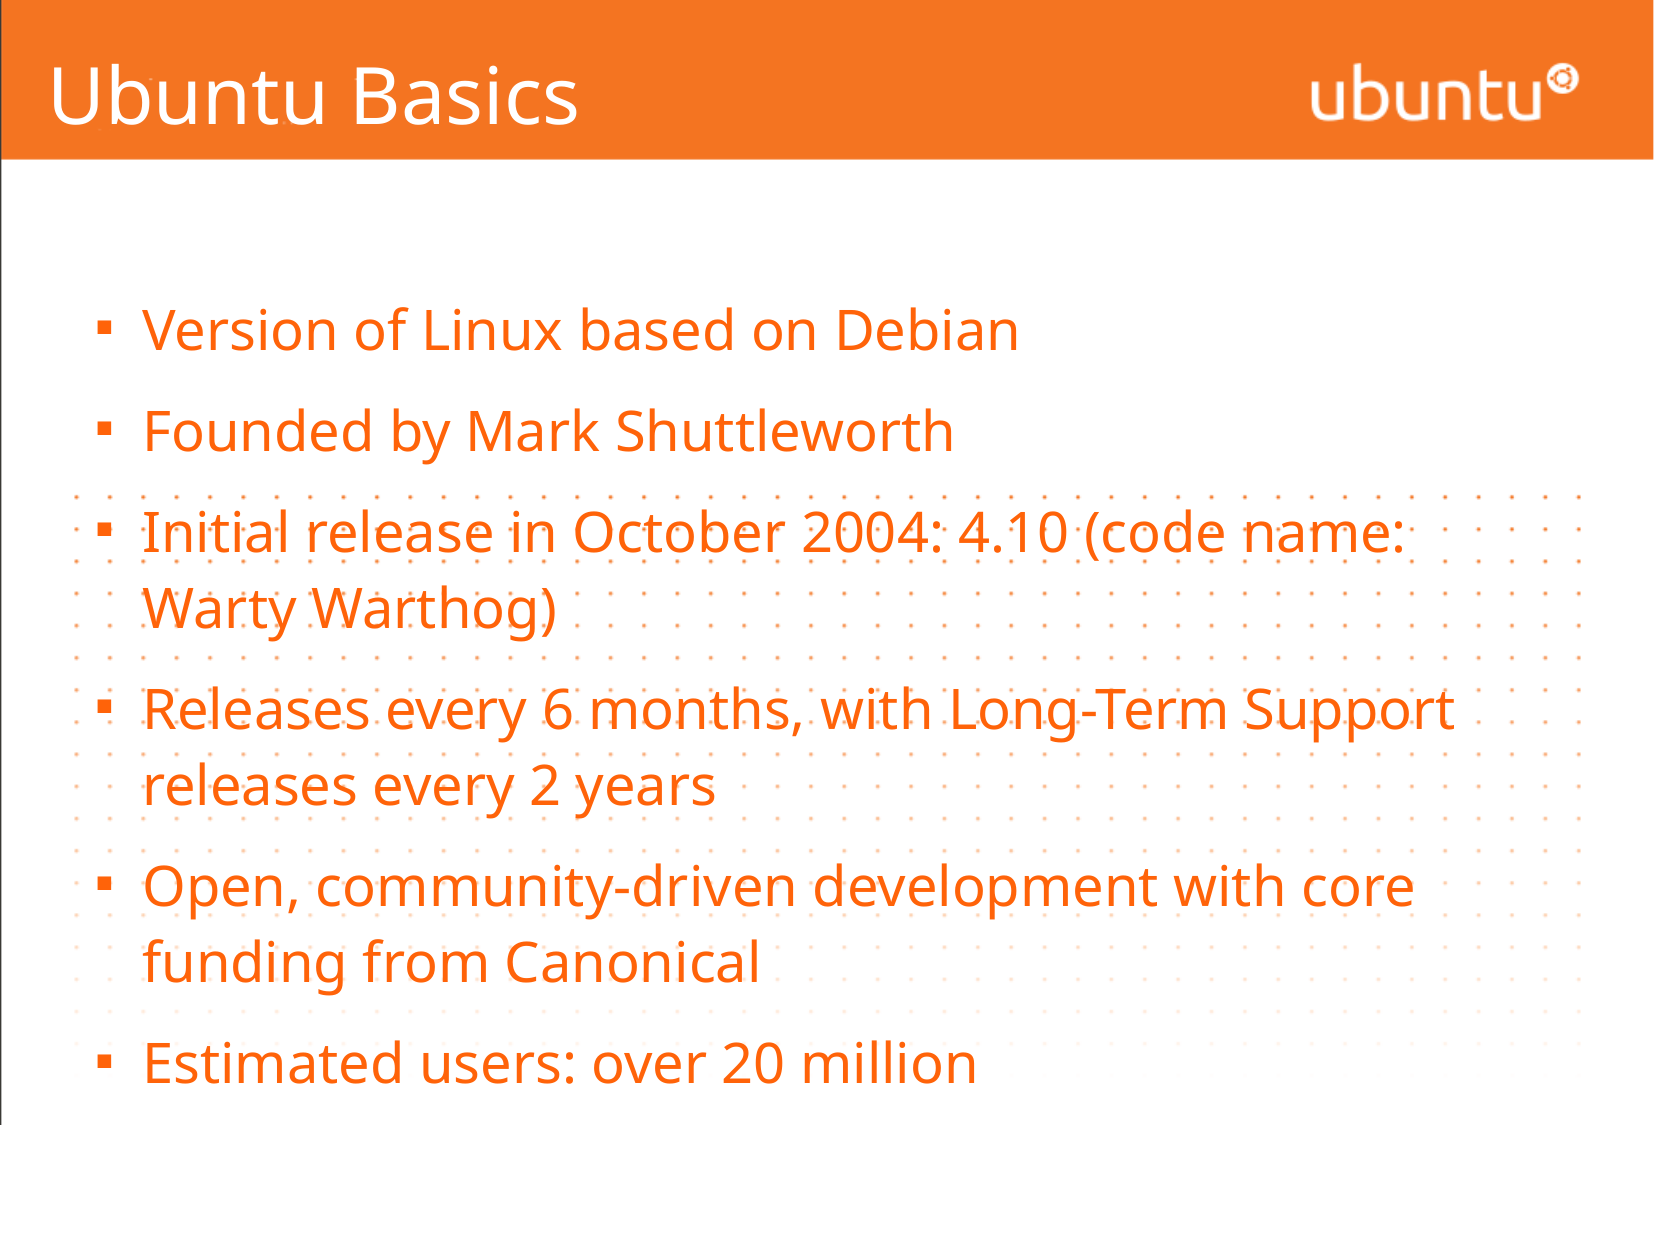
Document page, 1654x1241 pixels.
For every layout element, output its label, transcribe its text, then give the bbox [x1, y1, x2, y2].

title Ubuntu Basics [47, 29, 1276, 158]
picture [0, 0, 1654, 1125]
list Version of Linux based on Debian Founded by Mark Shuttleworth Initial release in October 2004: 4.10 (code name: Warty Warthog) Releases every 6 months, with Long-Term Support releases every 2 years Open, community-driven development with core funding from Canonical Estimated users: over 20 million [82, 290, 1571, 1109]
